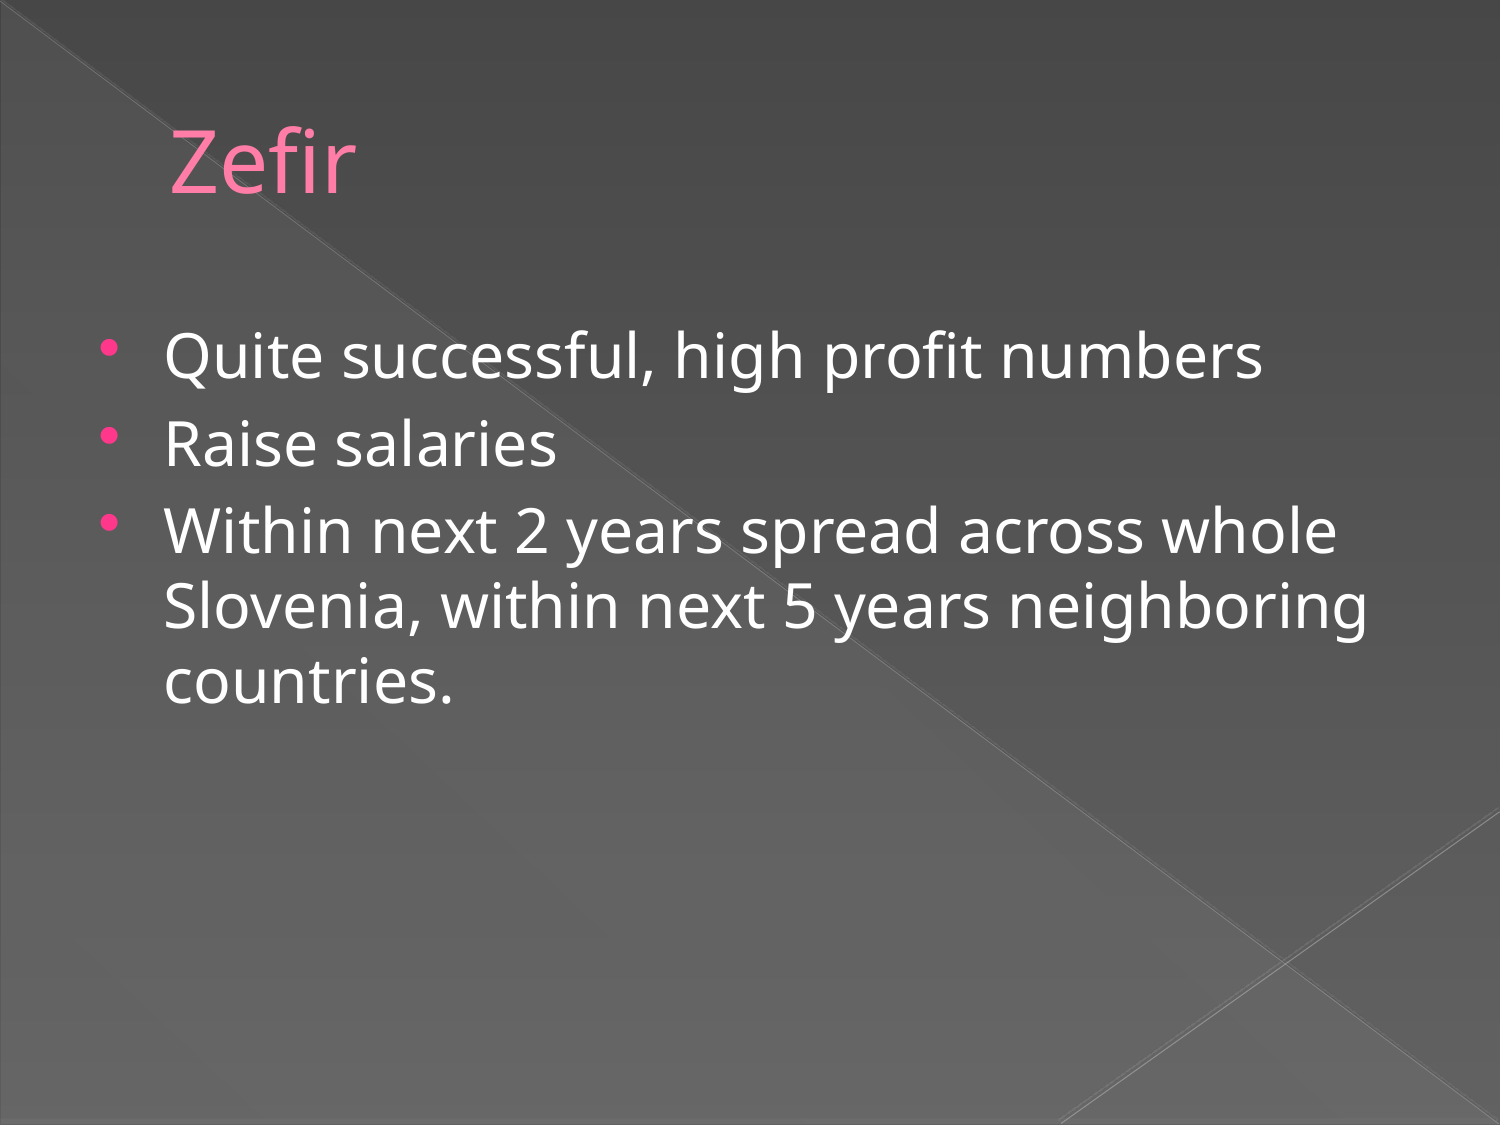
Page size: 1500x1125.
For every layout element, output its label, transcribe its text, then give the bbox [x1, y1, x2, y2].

title Zefir [75, 43, 1425, 274]
list Quite successful, high profit numbers Raise salaries Within next 2 years spread across whole Slovenia, within next 5 years neighboring countries. [75, 308, 1425, 1059]
